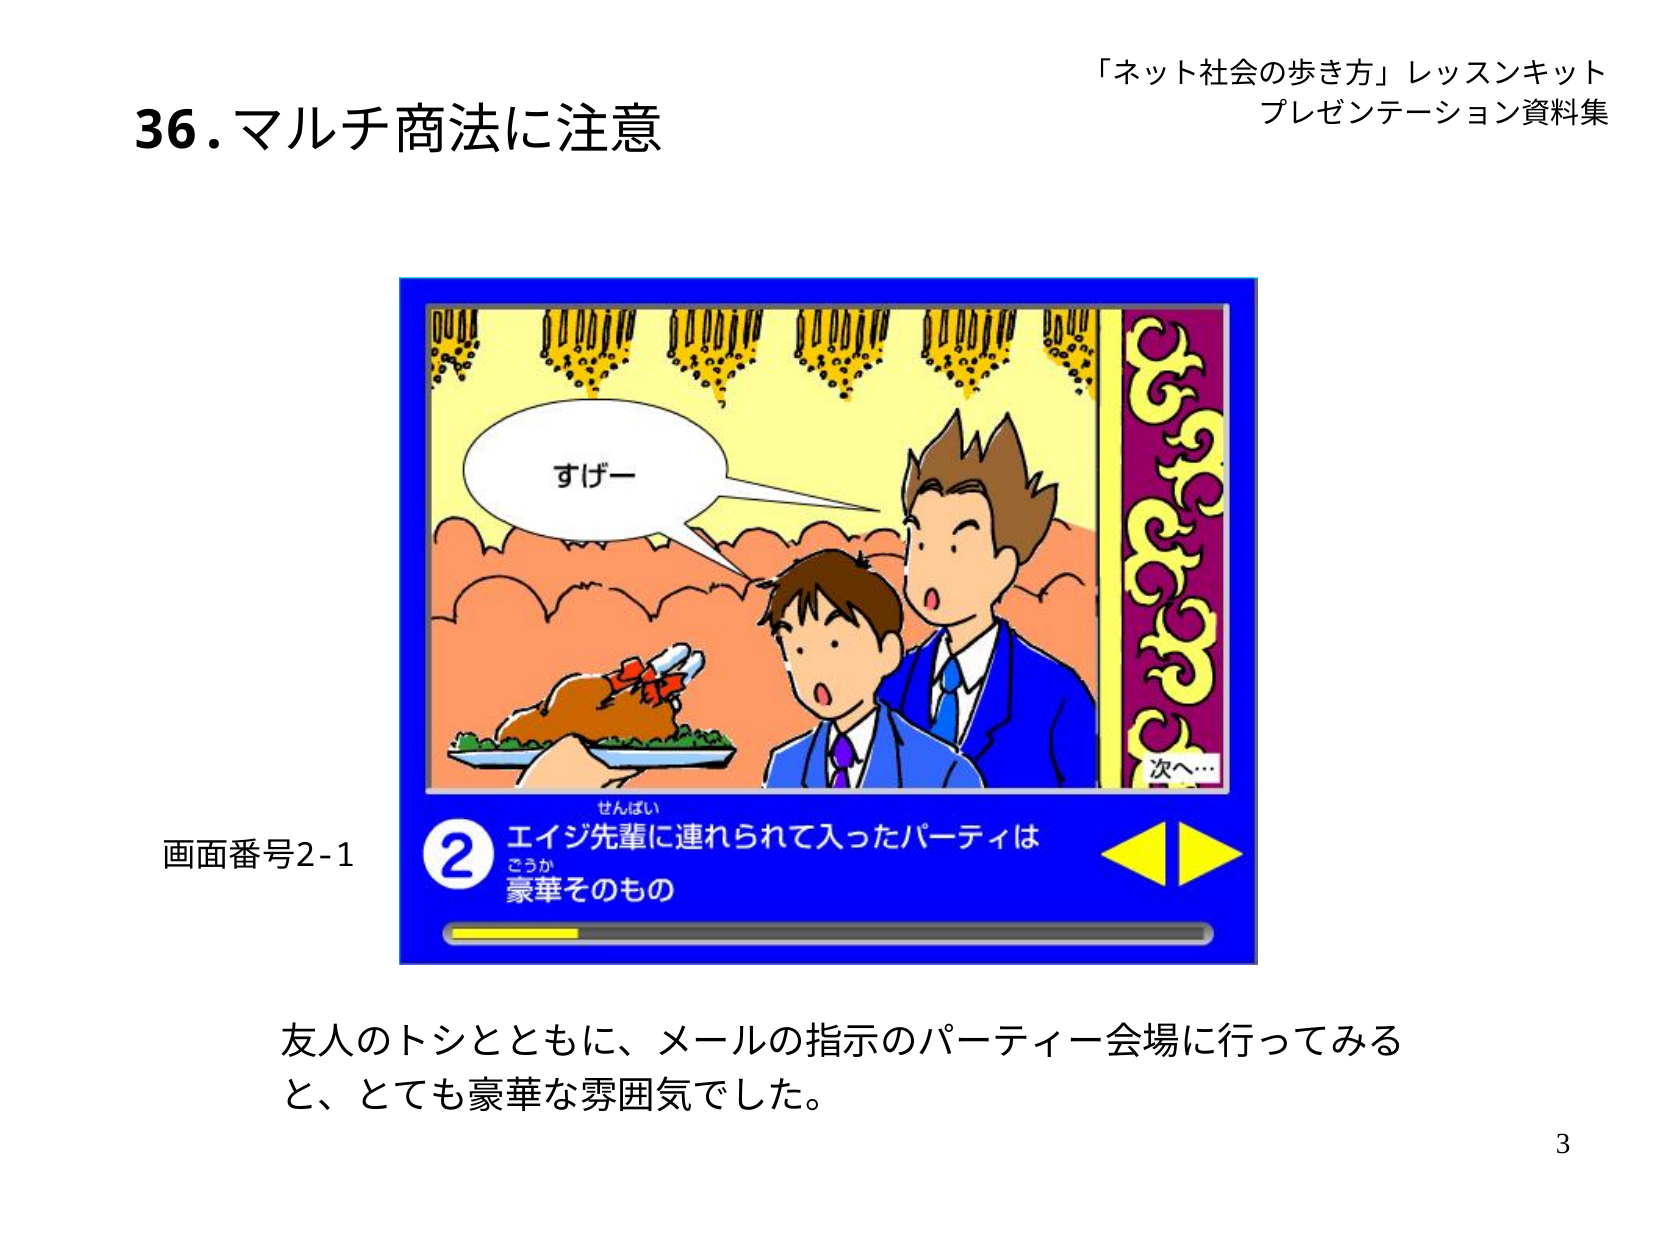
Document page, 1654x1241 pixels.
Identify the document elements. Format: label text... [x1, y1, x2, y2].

text_box 友人のトシとともに、メールの指示のパーティー会場に行ってみると、とても豪華な雰囲気でした。 [265, 1003, 1447, 1128]
text_box 「ネット社会の歩き方」レッスンキット プレゼンテーション資料集 [1062, 44, 1625, 139]
text_box 画面番号2-1 [147, 826, 384, 882]
text_box 36.マルチ商法に注意 [118, 88, 1241, 169]
picture [399, 277, 1258, 965]
